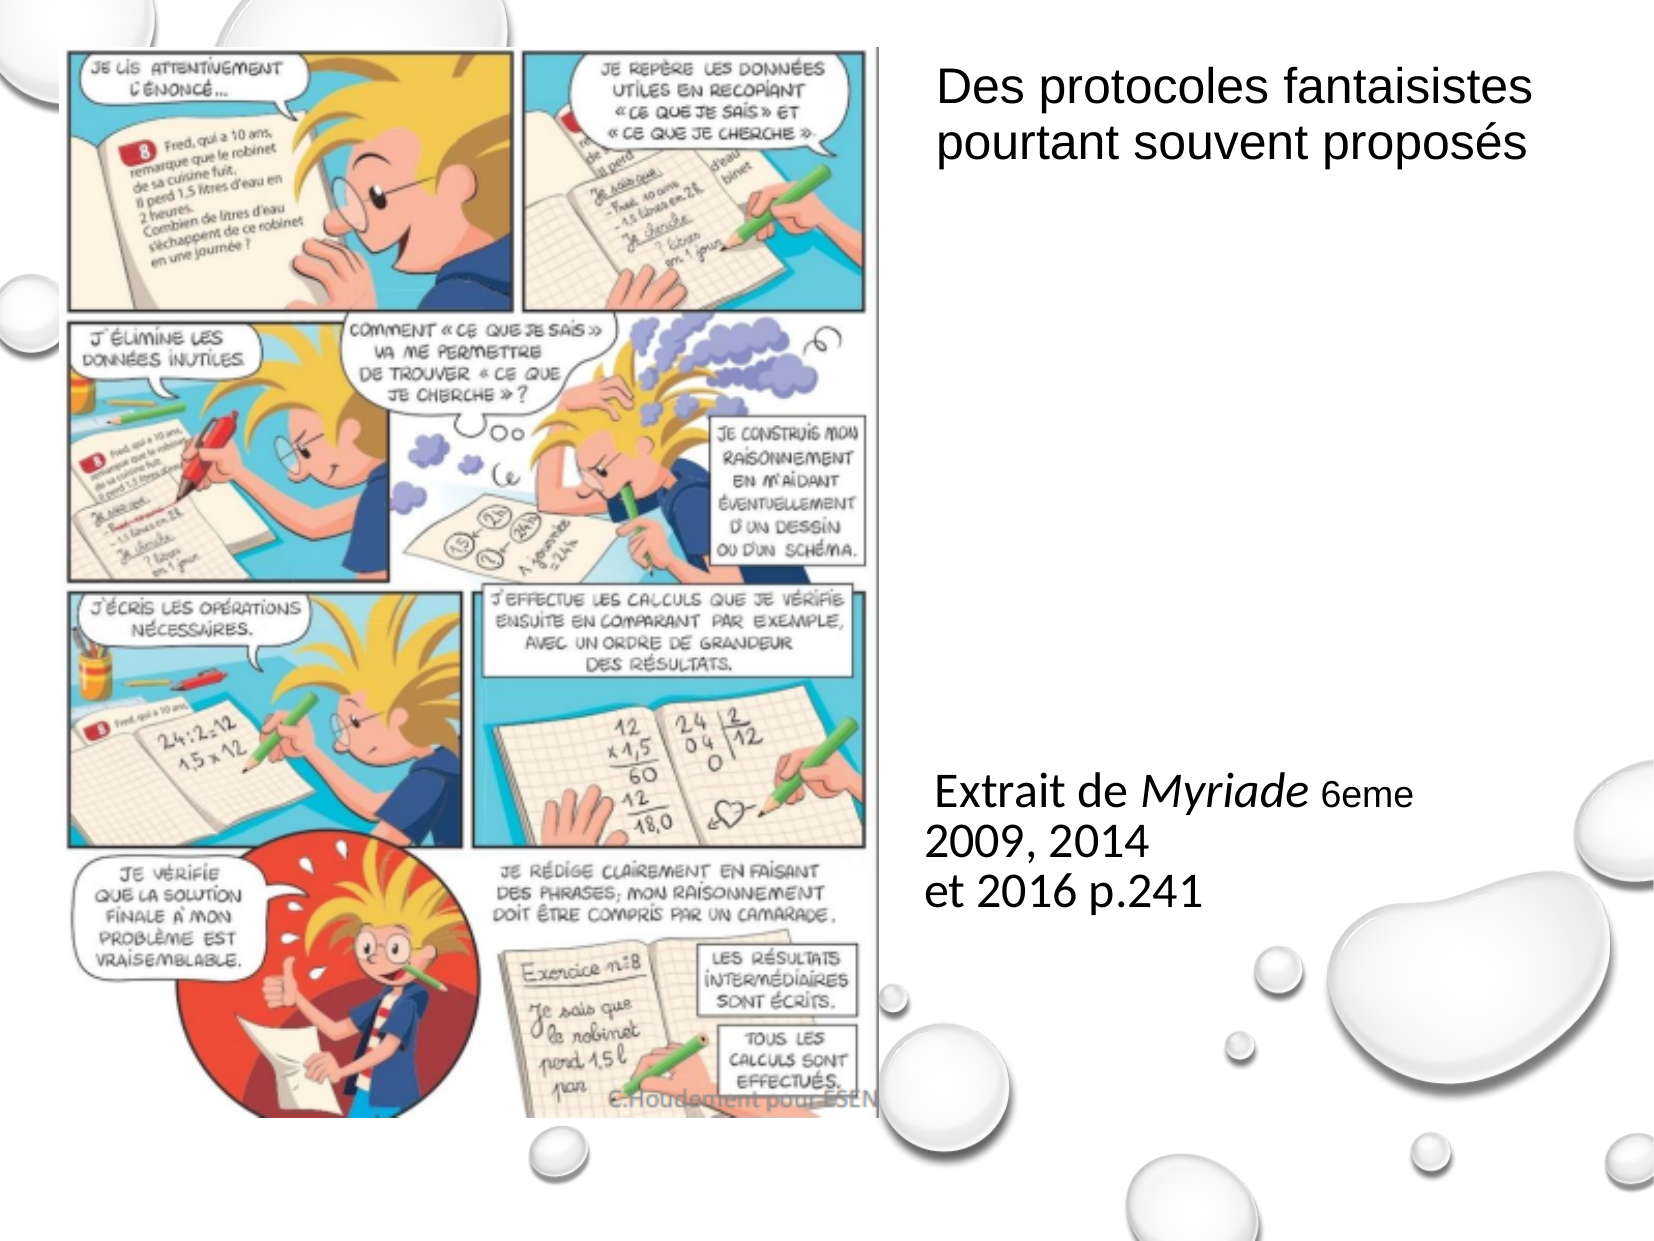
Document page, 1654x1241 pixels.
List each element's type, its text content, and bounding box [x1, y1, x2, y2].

text_box Extrait de Myriade 6eme 2009, 2014 et 2016 p.241 [909, 762, 1536, 1028]
picture [0, 0, 1654, 1241]
text_box Des protocoles fantaisistes pourtant souvent proposés [921, 50, 1642, 178]
